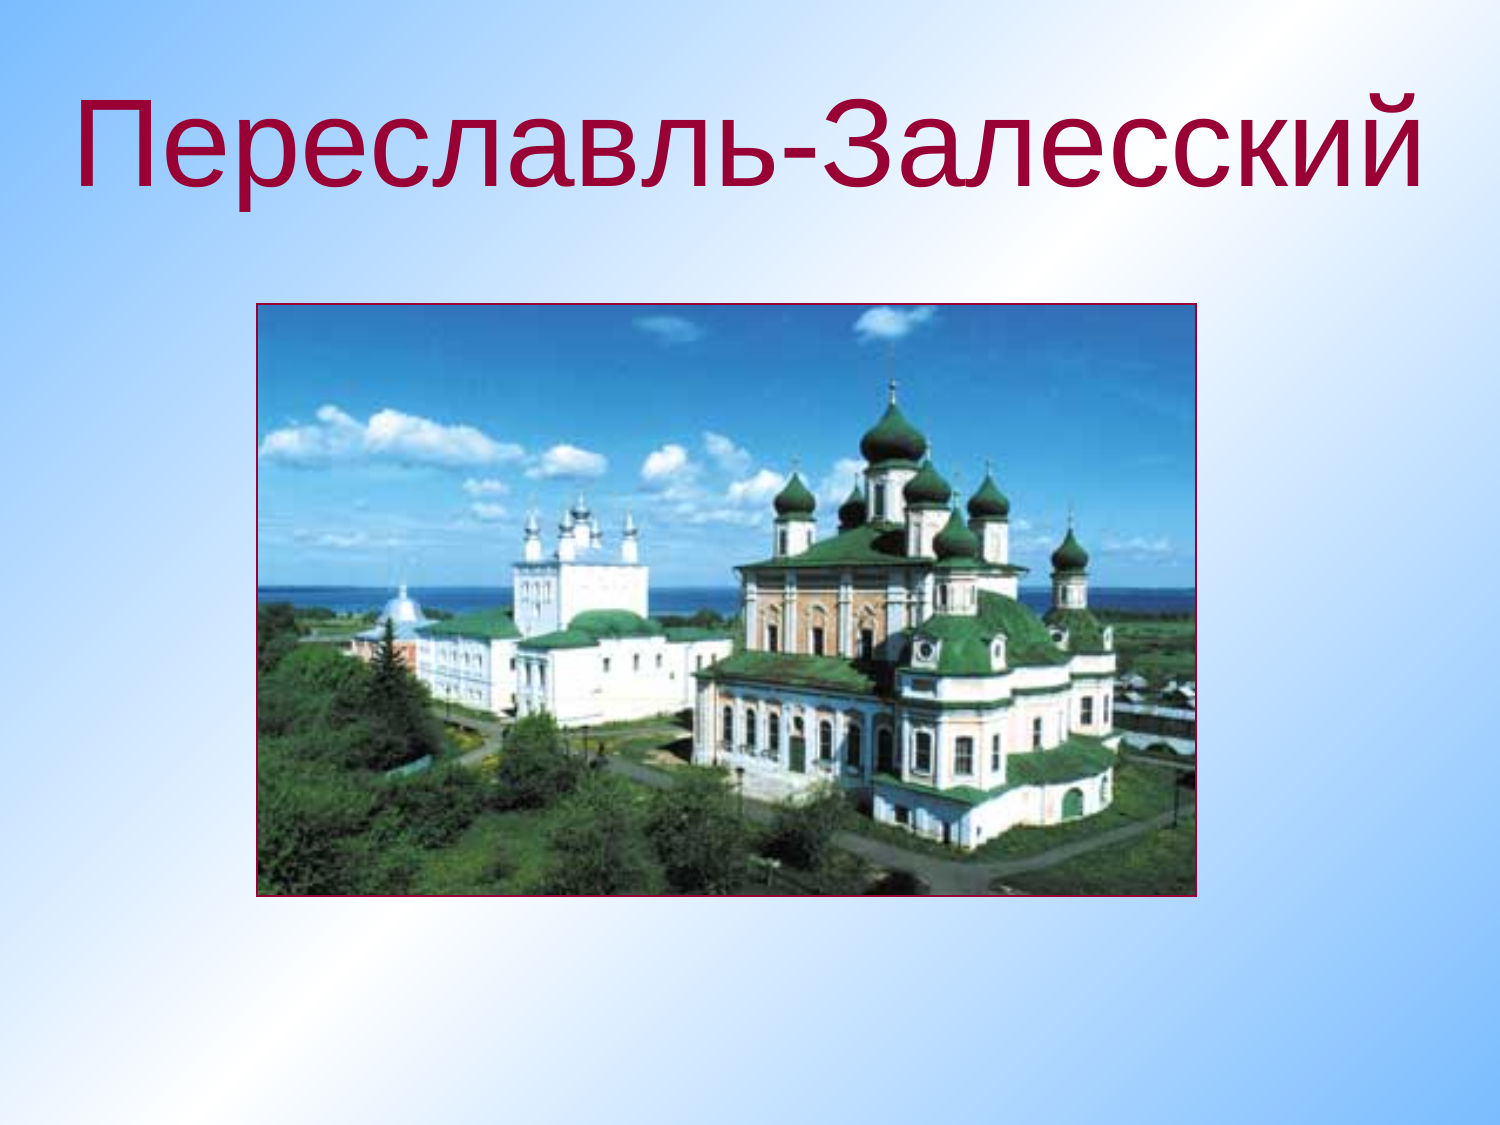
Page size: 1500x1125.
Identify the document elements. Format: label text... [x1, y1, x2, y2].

picture [257, 304, 1196, 896]
title Переславль-Залесский [37, 42, 1463, 231]
